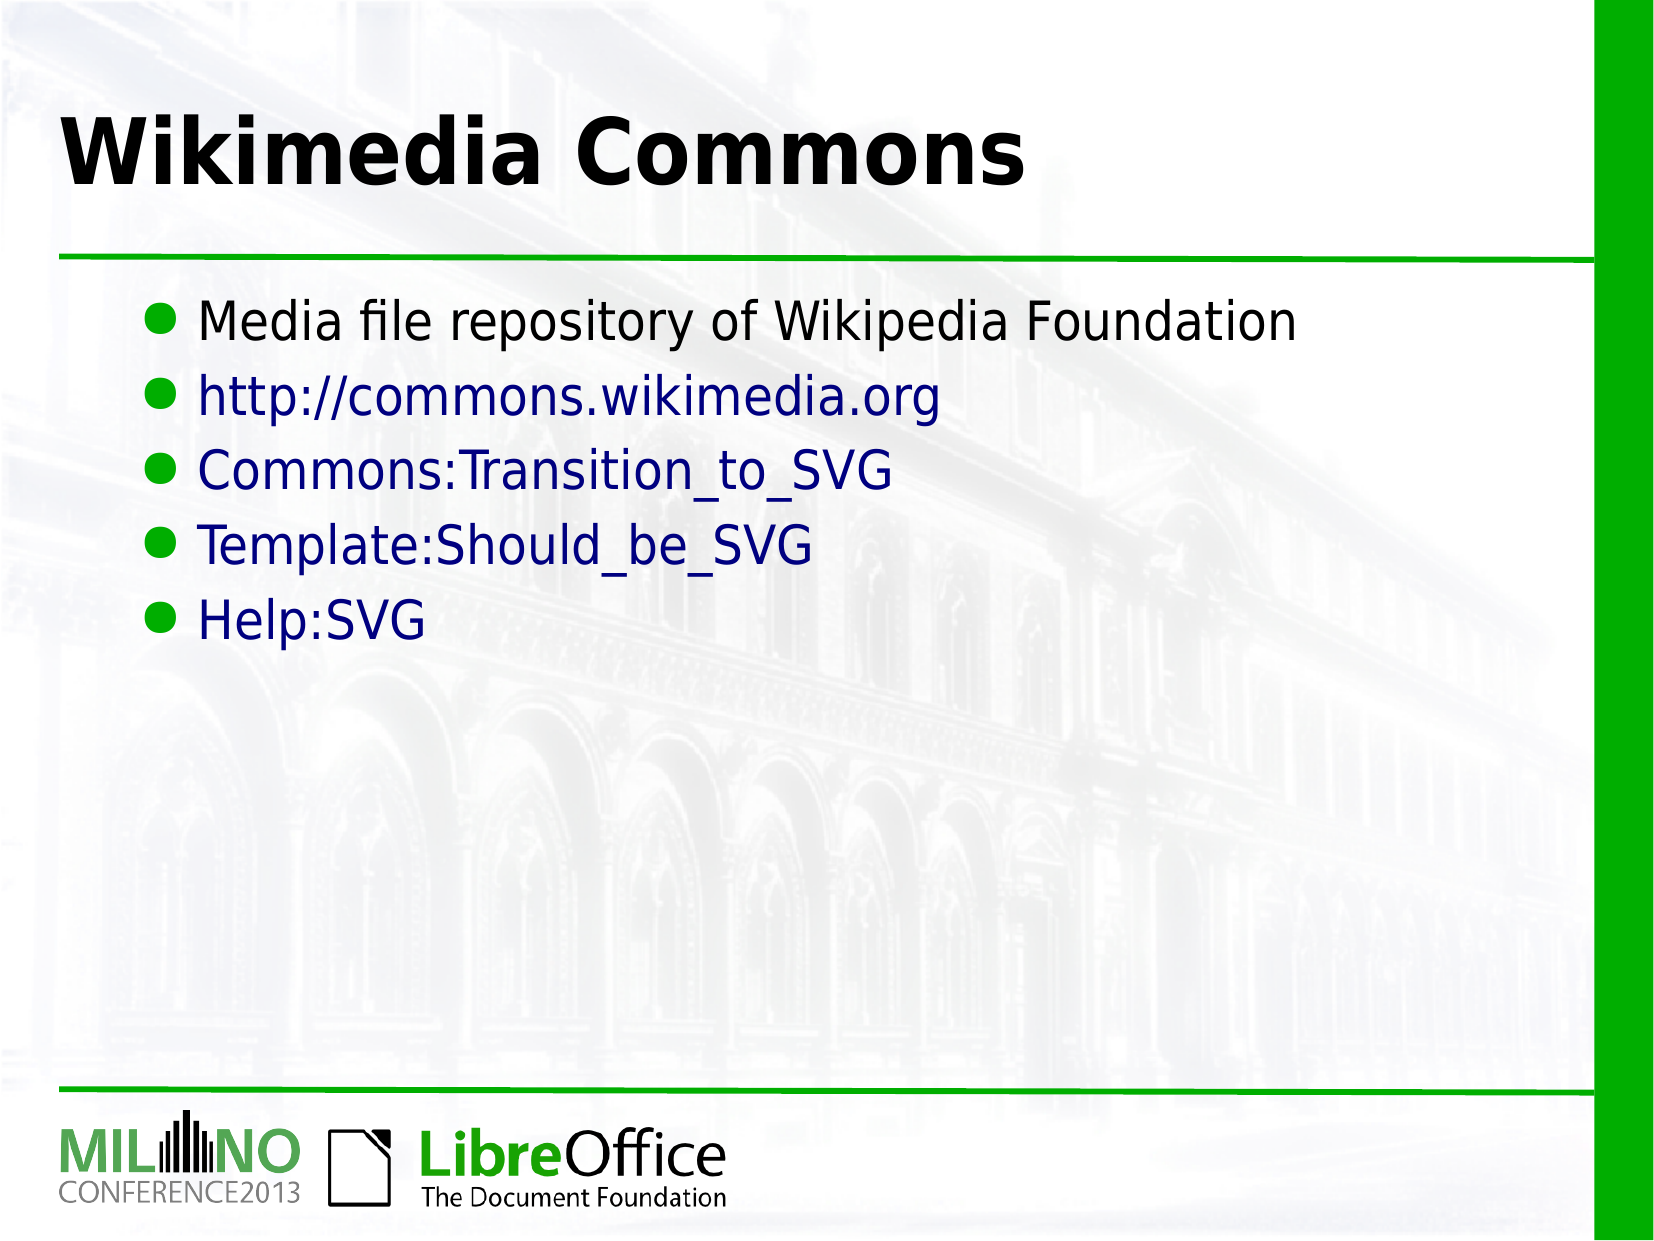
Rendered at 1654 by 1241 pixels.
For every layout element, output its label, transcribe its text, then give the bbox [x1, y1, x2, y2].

picture [1, 0, 1594, 1241]
list Media file repository of Wikipedia Foundation http://commons.wikimedia.org Commons:Transition_to_SVG Template:Should_be_SVG Help:SVG [35, 290, 1524, 1010]
title Wikimedia Commons [59, 49, 1548, 257]
